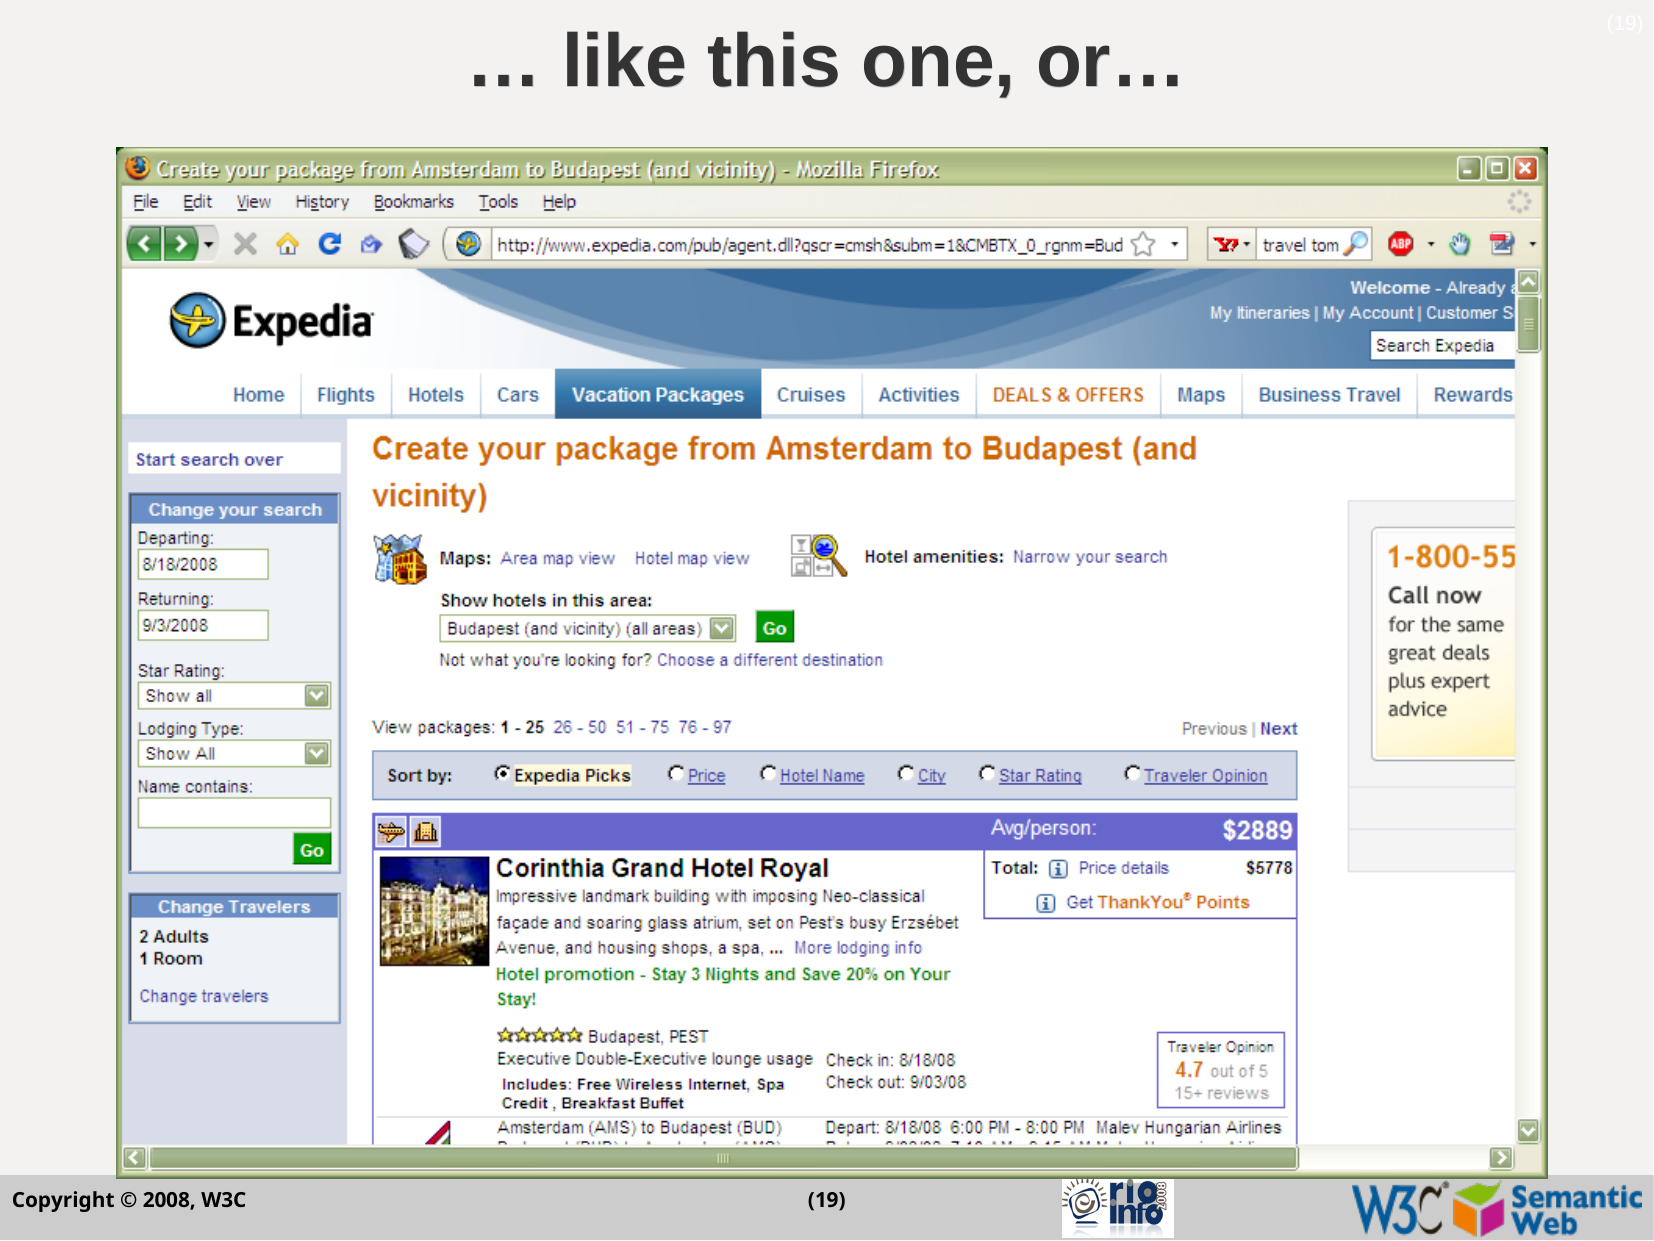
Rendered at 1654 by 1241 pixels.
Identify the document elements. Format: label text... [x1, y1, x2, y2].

picture [116, 147, 1642, 1238]
title … like this one, or… [0, 0, 1654, 119]
